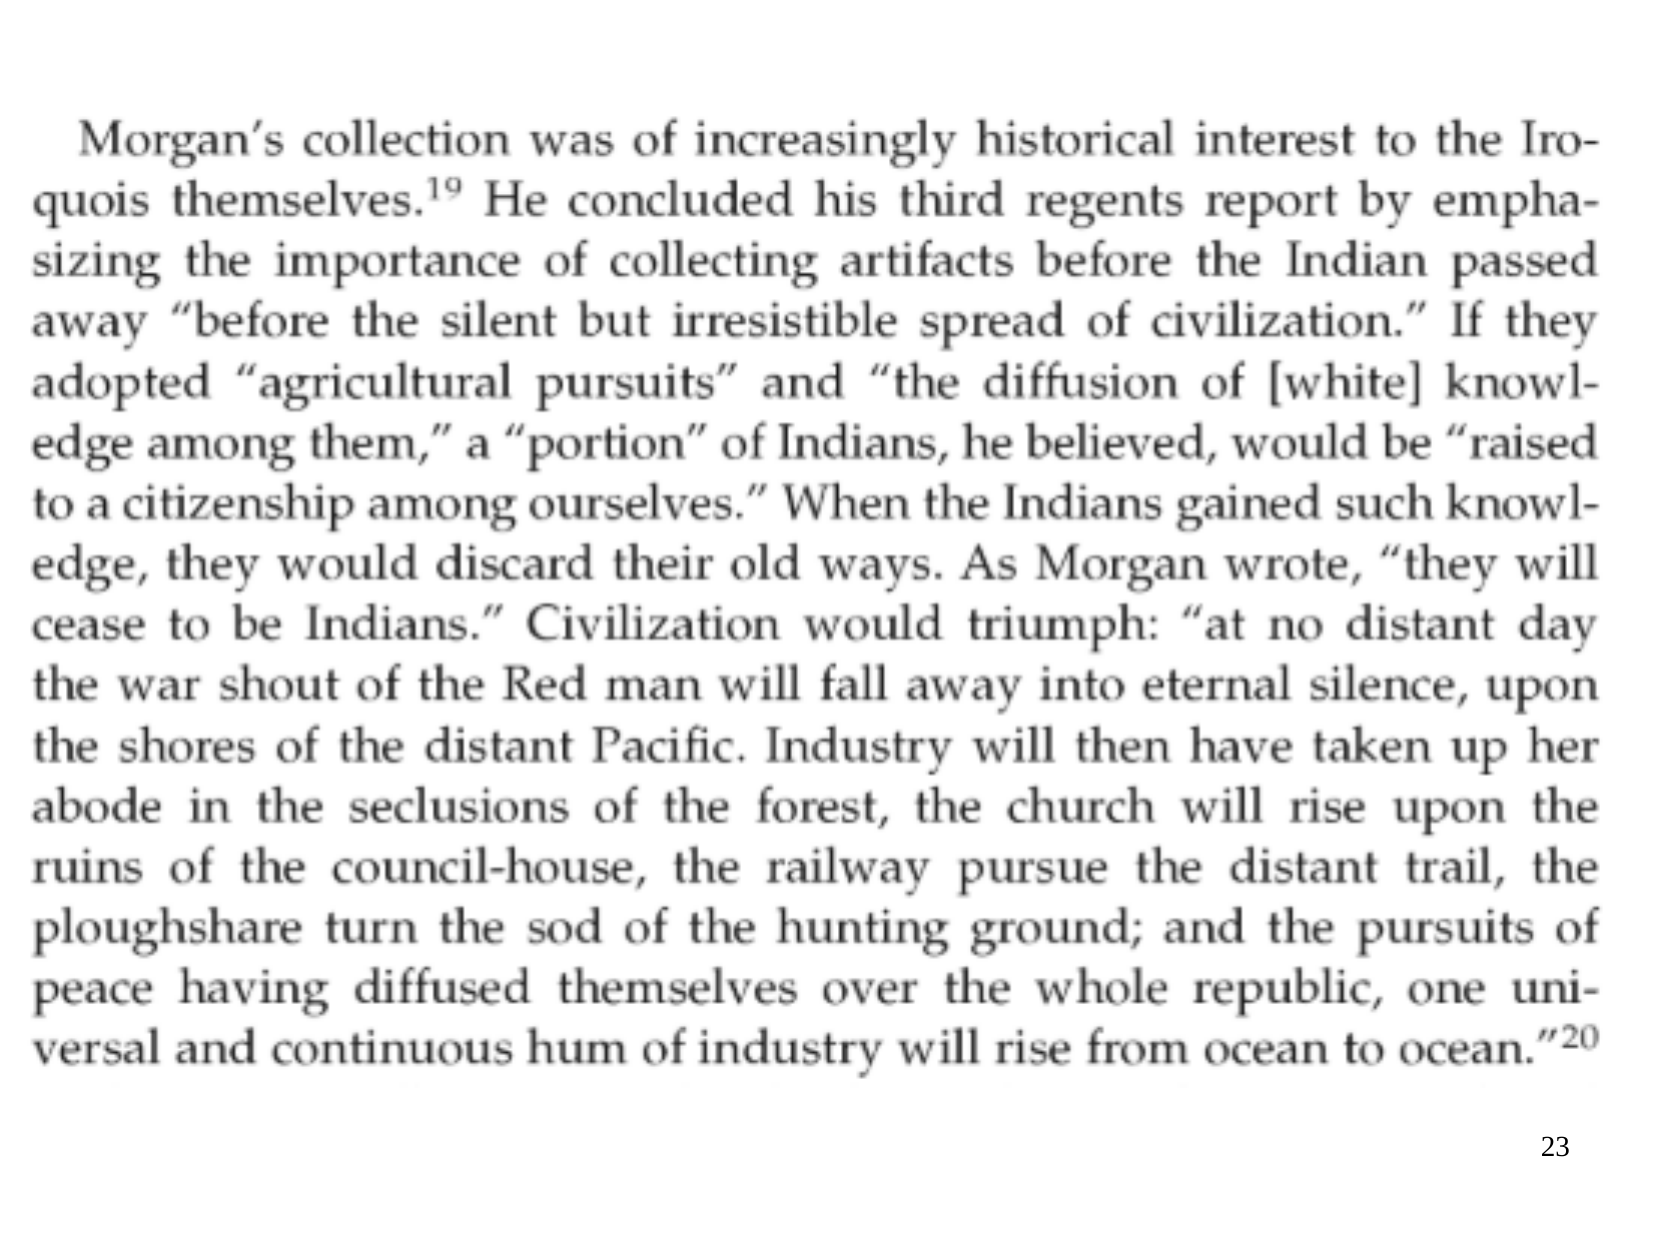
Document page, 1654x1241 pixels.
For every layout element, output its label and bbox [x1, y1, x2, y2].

picture [11, 112, 1639, 1088]
